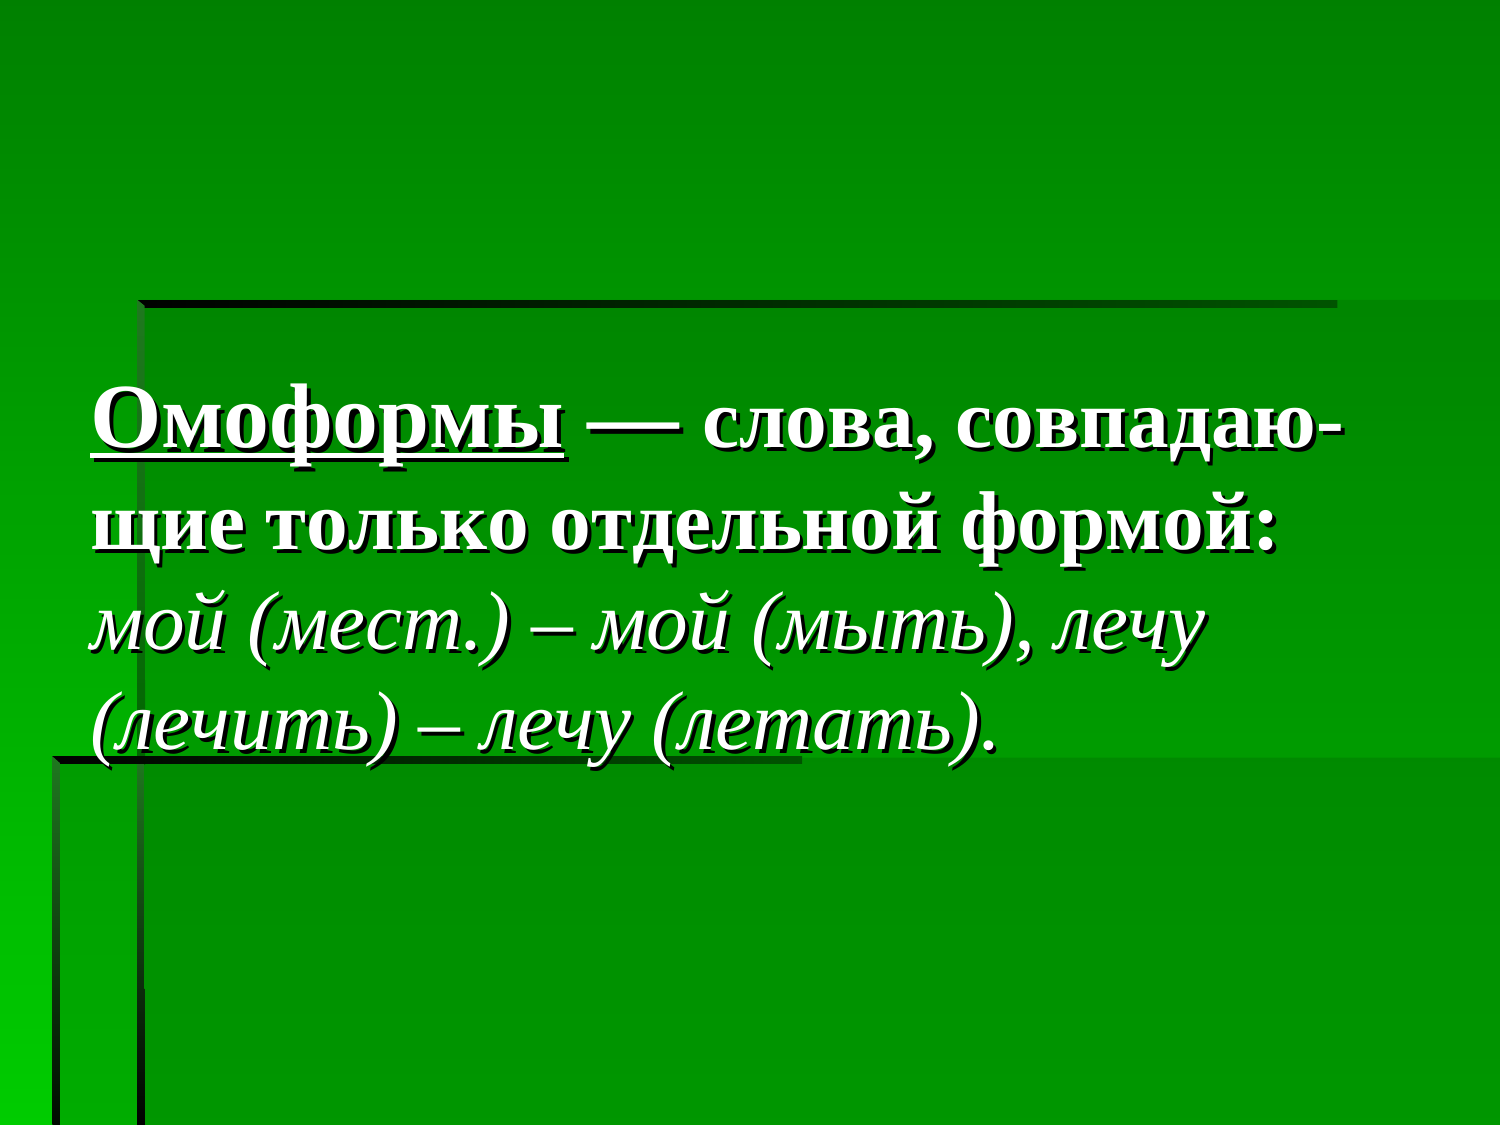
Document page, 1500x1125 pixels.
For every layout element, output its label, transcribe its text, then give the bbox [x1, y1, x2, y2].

title Омоформы — слова, совпадаю-щие только отдельной формой: мой (мест.) – мой (мыть), лечу (лечить) – лечу (летать). [75, 40, 1451, 1083]
